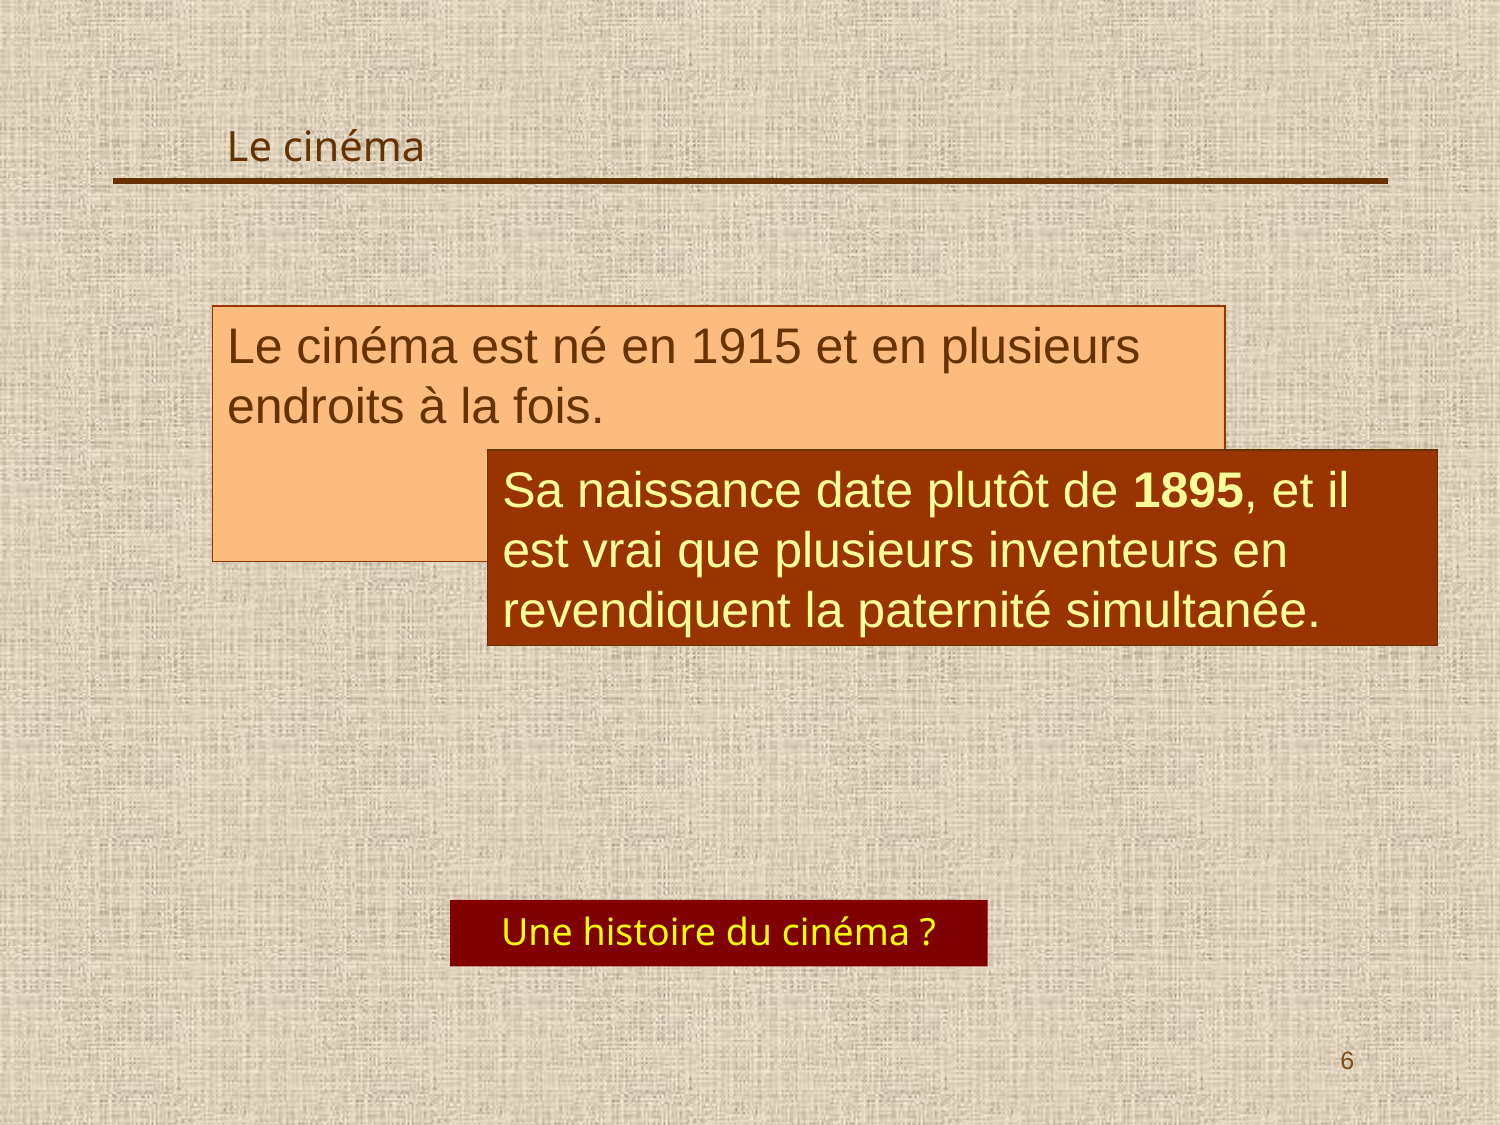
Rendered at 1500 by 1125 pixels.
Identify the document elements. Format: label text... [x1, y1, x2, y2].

text_box Une histoire du cinéma ? [450, 899, 988, 967]
text_box Le cinéma est né en 1915 et en plusieurs endroits à la fois. V / F ? [212, 306, 1225, 562]
picture [0, 0, 1500, 1125]
text_box Sa naissance date plutôt de 1895, et il est vrai que plusieurs inventeurs en revendiquent la paternité simultanée. [487, 449, 1438, 646]
text_box Le cinéma [211, 112, 441, 178]
